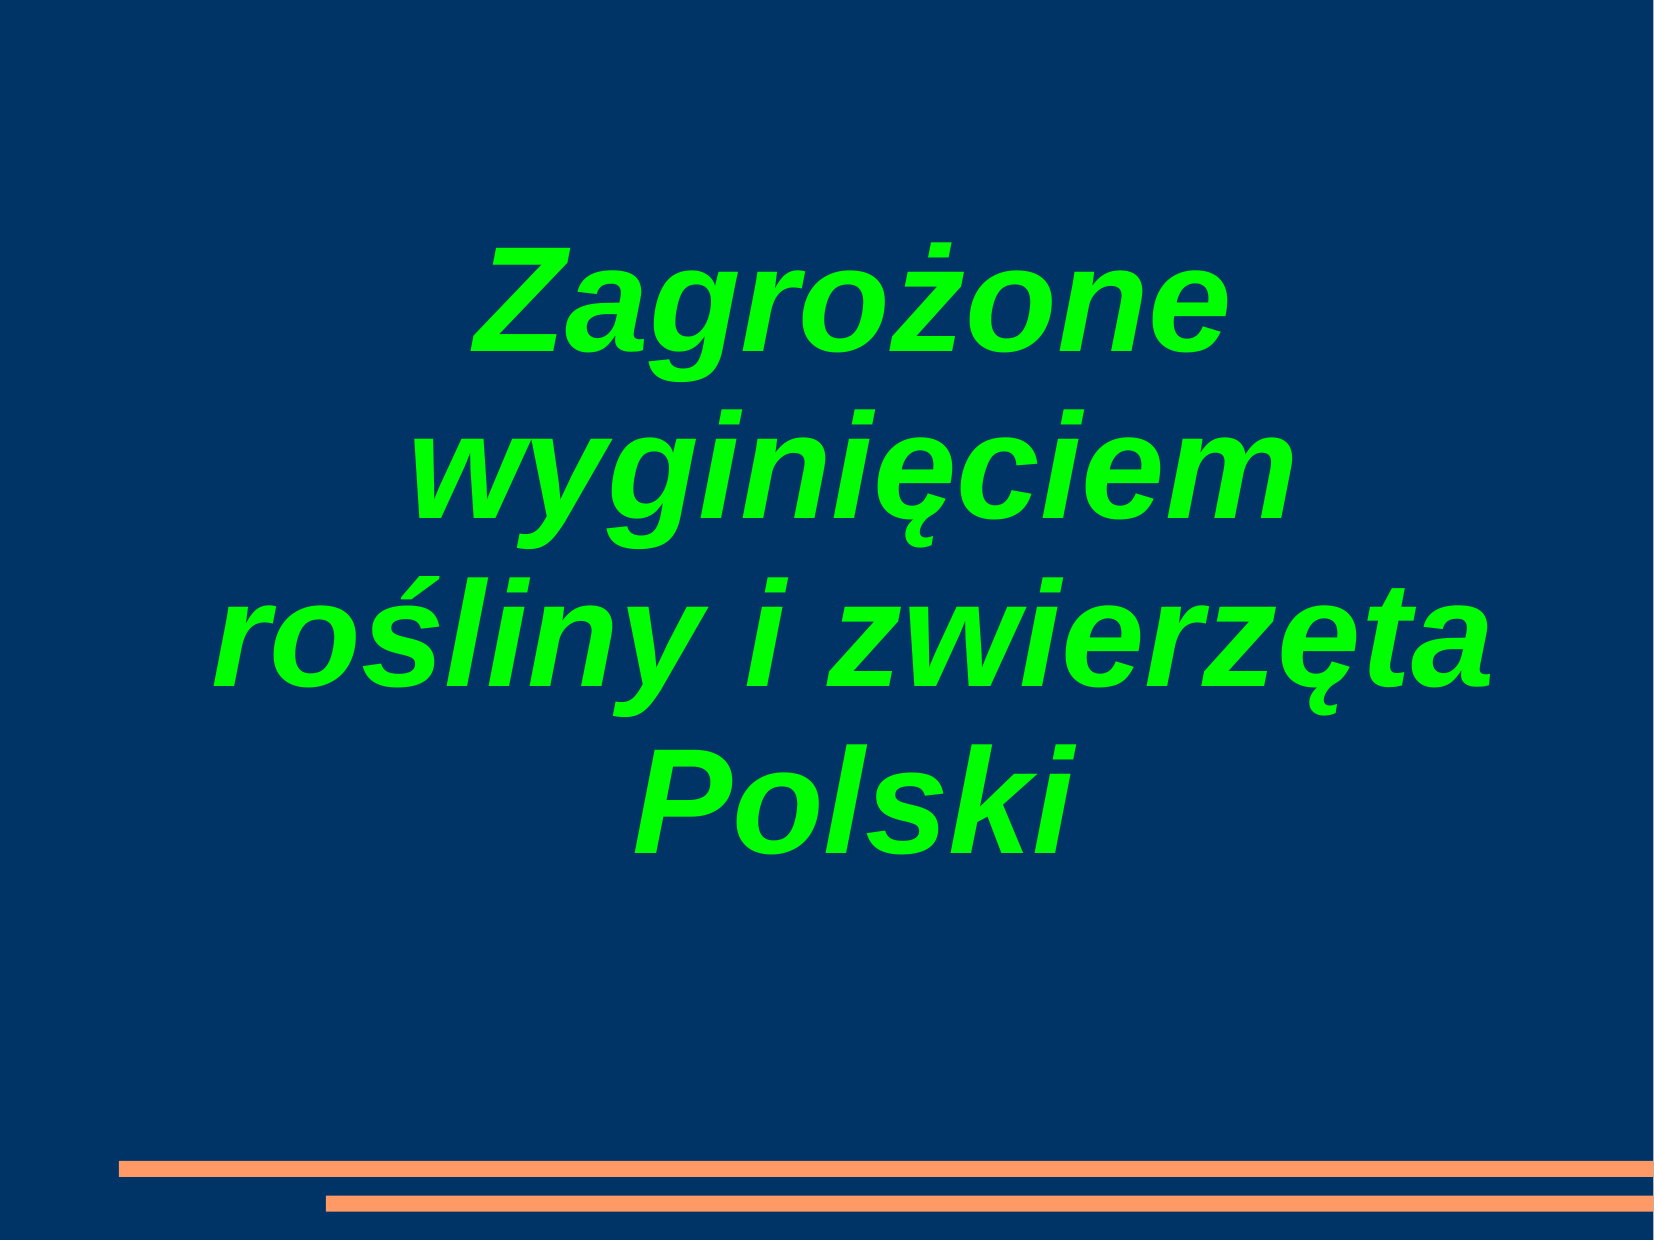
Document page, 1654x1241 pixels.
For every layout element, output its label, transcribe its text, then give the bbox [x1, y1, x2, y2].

title Zagrożone wyginięciem rośliny i zwierzęta Polski [147, 215, 1560, 886]
